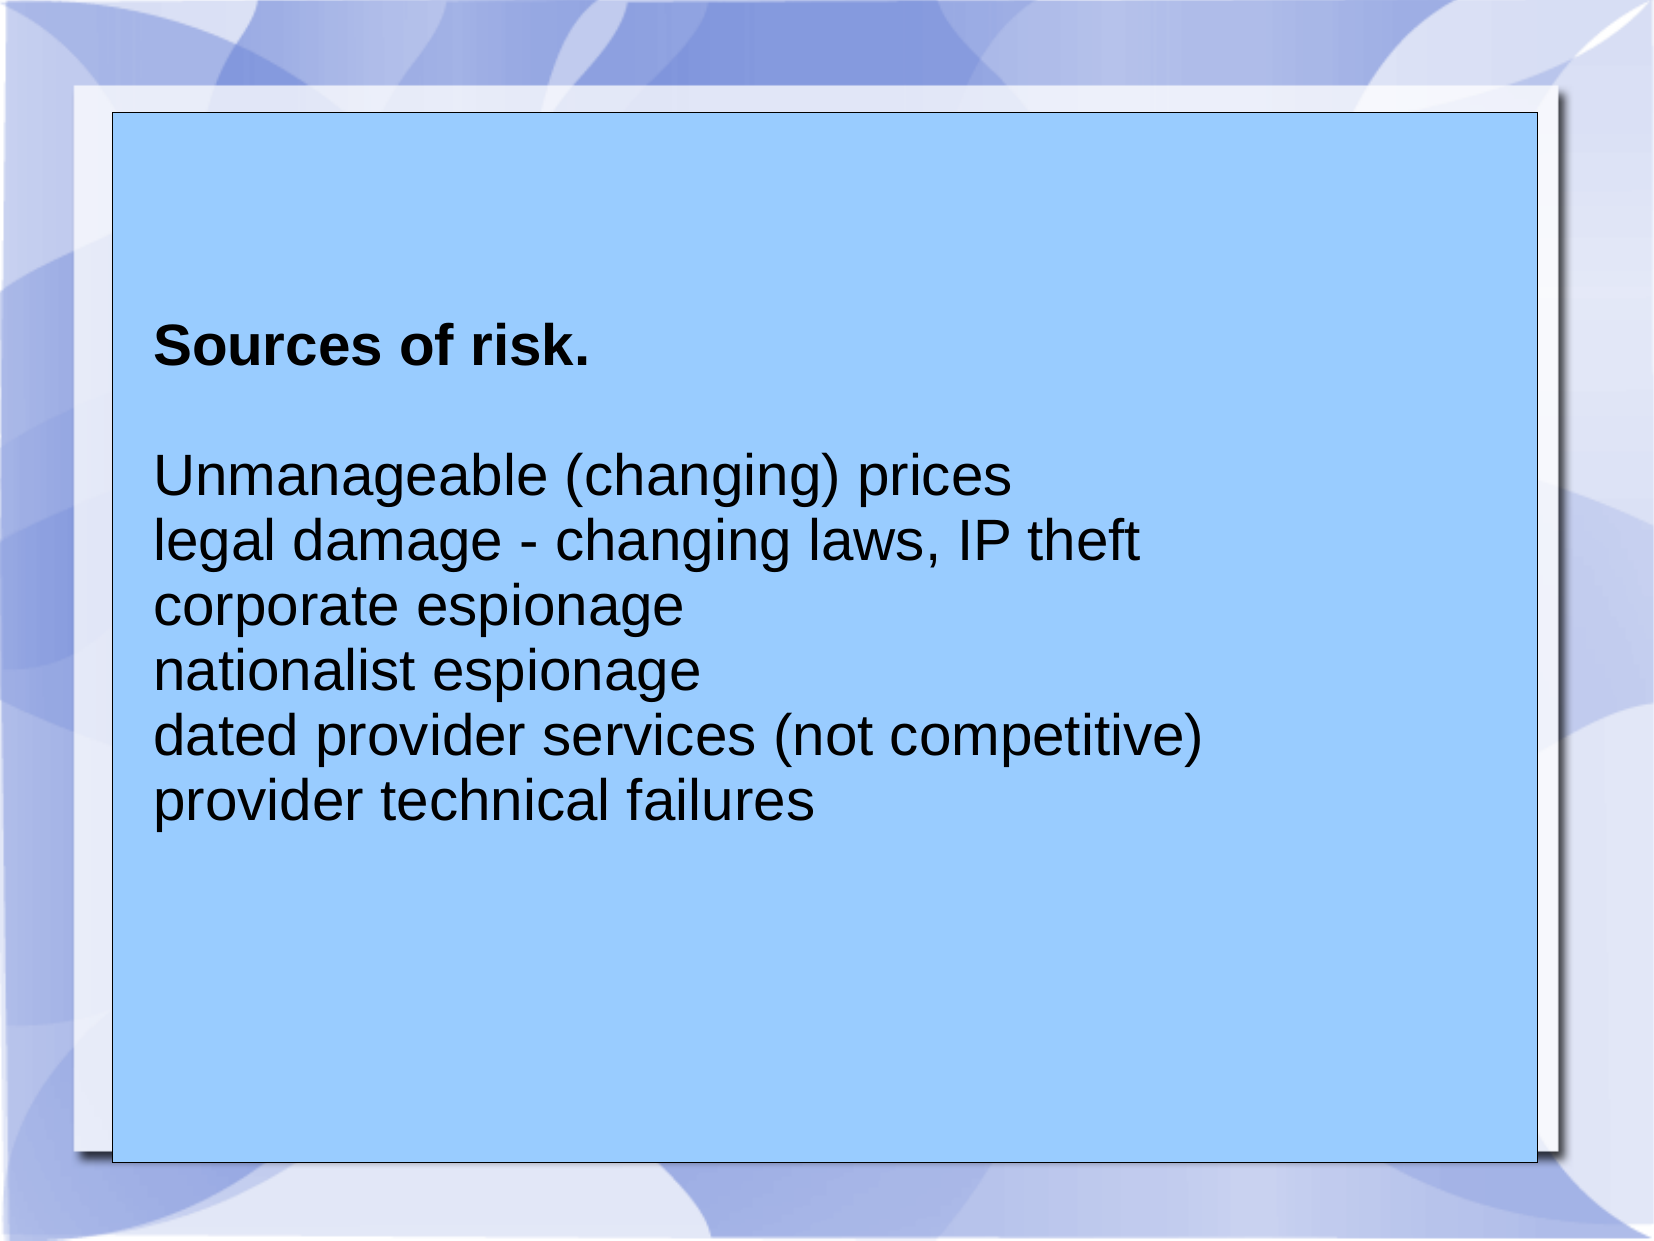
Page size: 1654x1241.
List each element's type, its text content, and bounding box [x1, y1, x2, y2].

text_box [112, 112, 1538, 1163]
text_box Sources of risk. Unmanageable (changing) prices legal damage - changing laws, IP theft corporate espionage nationalist espionage dated provider services (not competitive) provider technical failures [138, 305, 1539, 925]
picture [0, 0, 1654, 1241]
